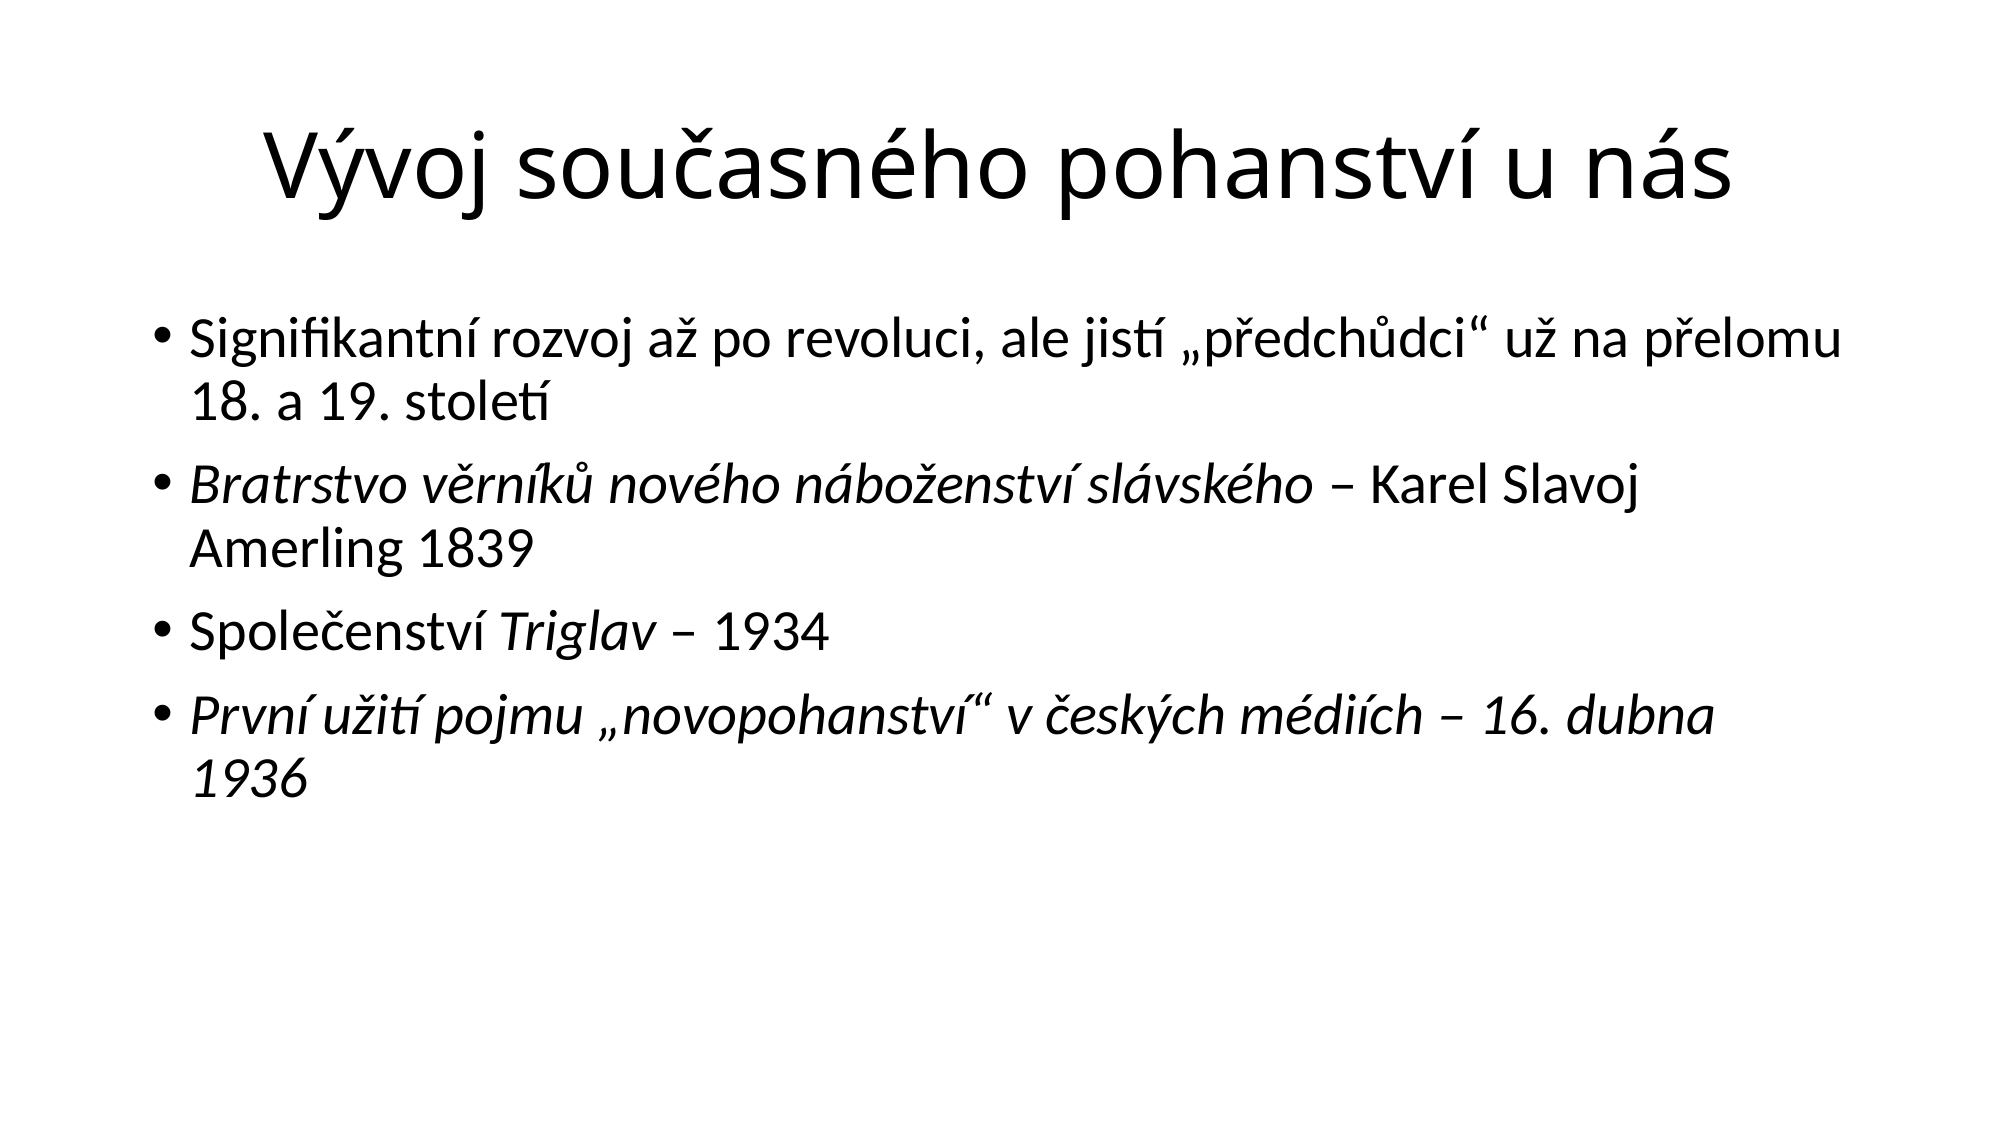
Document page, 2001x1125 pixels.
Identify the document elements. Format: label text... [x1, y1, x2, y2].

list Signifikantní rozvoj až po revoluci, ale jistí „předchůdci“ už na přelomu 18. a 19. století Bratrstvo věrníků nového náboženství slávského – Karel Slavoj Amerling 1839 Společenství Triglav – 1934 První užití pojmu „novopohanství“ v českých médiích – 16. dubna 1936 [137, 299, 1863, 1014]
title Vývoj současného pohanství u nás [137, 59, 1863, 278]
